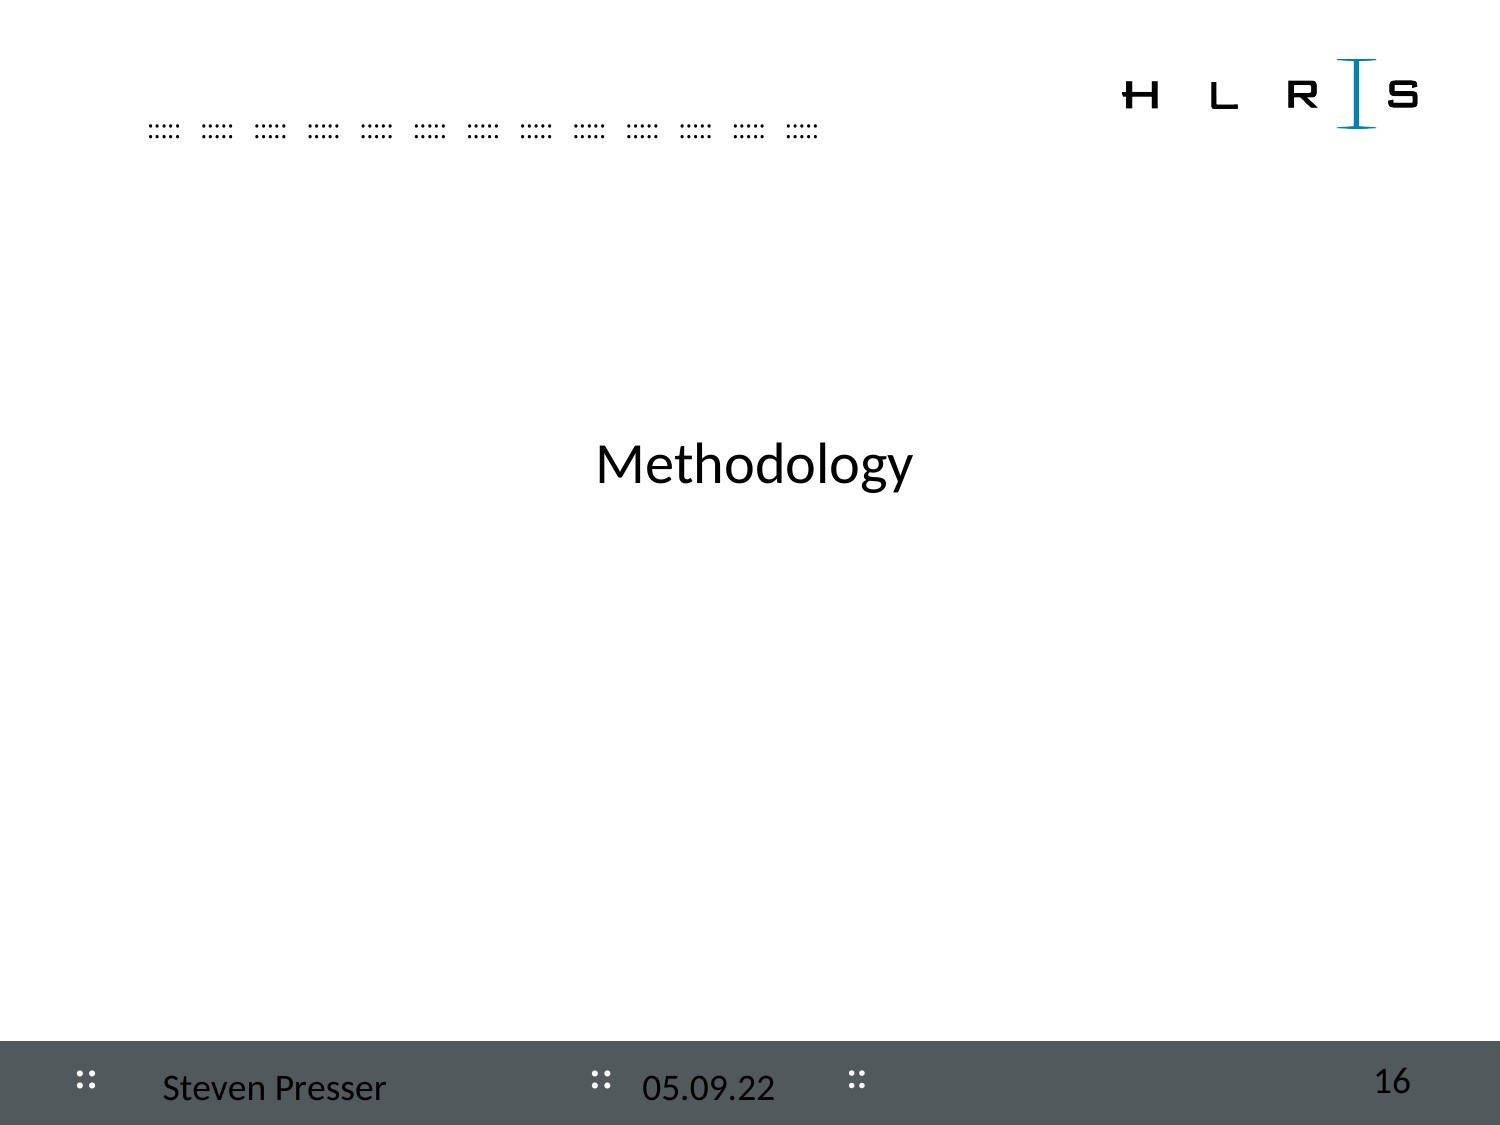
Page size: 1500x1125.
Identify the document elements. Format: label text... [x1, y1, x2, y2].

subtitle Methodology [46, 108, 1464, 829]
picture [1360, 59, 1418, 108]
picture [1122, 59, 1353, 108]
